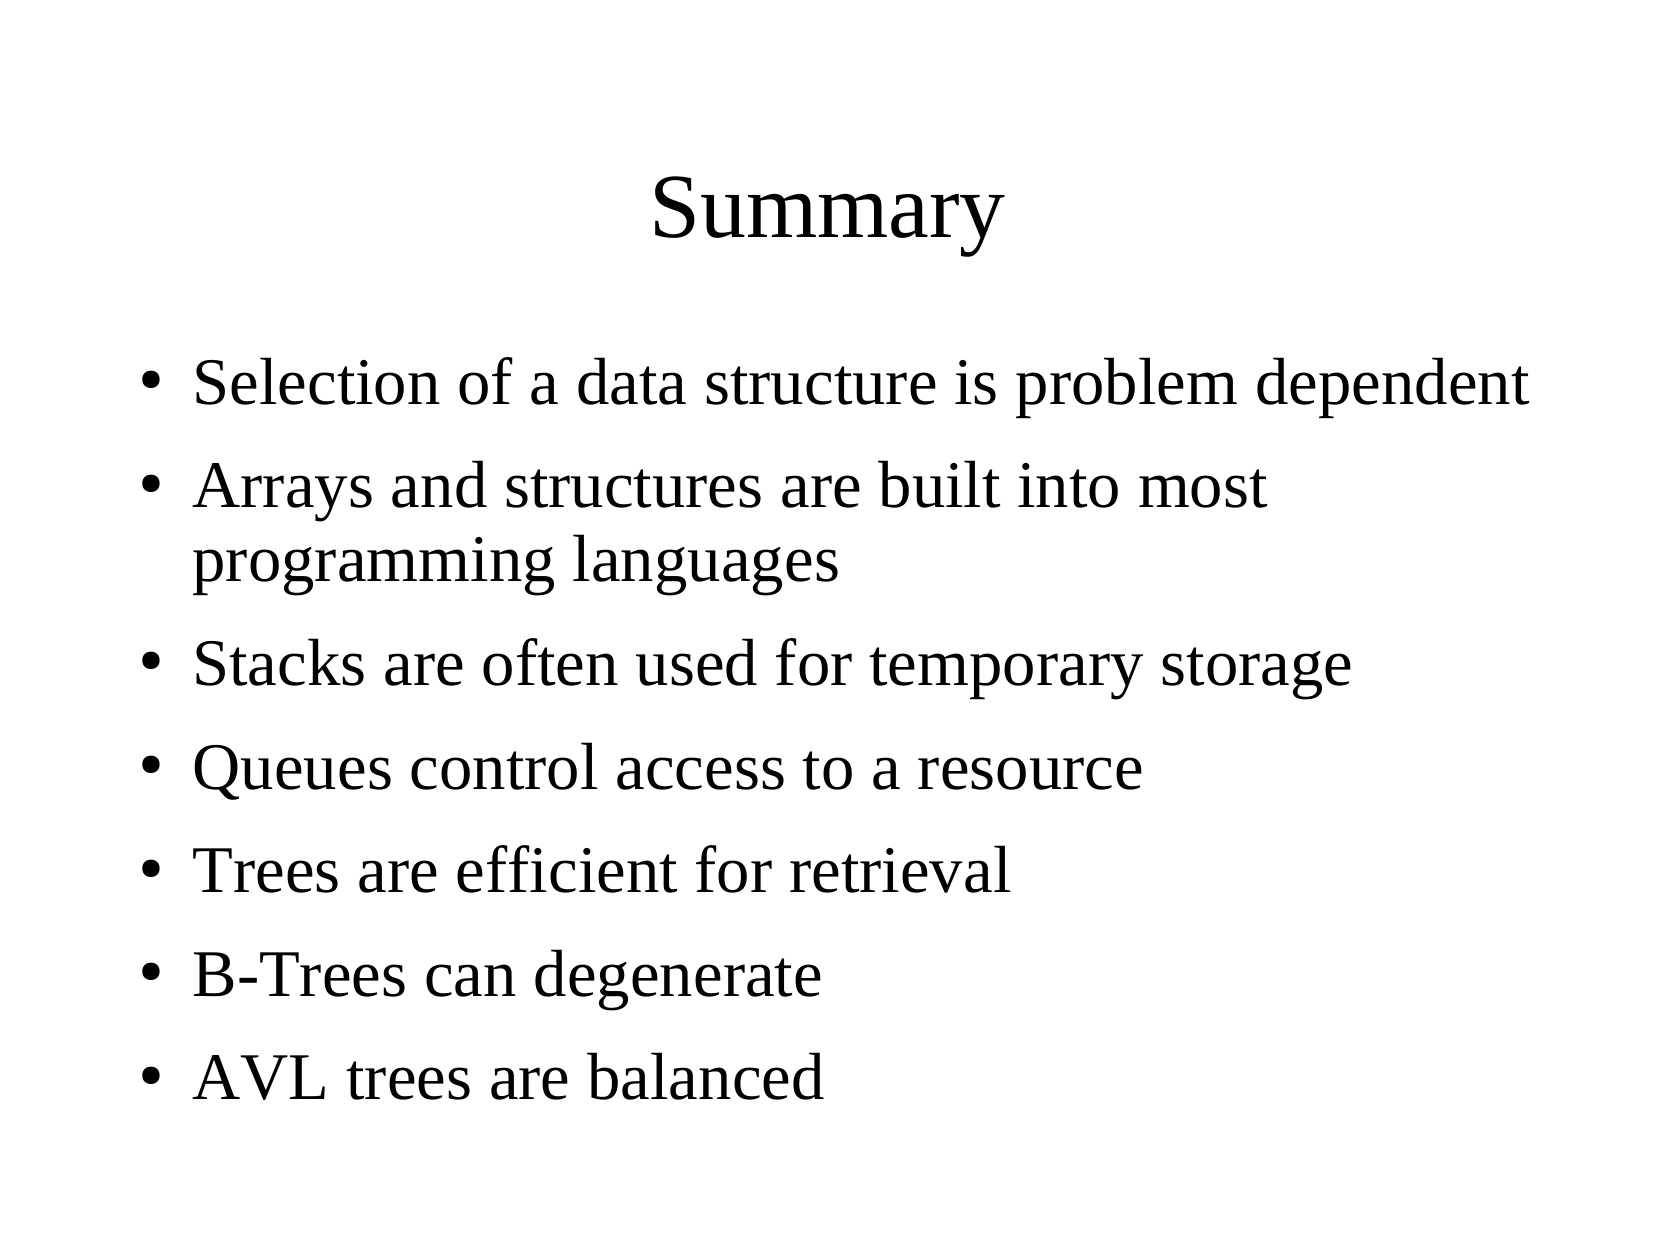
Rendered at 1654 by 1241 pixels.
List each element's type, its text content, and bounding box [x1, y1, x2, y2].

list Selection of a data structure is problem dependent Arrays and structures are built into most programming languages Stacks are often used for temporary storage Queues control access to a resource Trees are efficient for retrieval B-Trees can degenerate AVL trees are balanced [121, 344, 1534, 1127]
title Summary [121, 102, 1534, 311]
